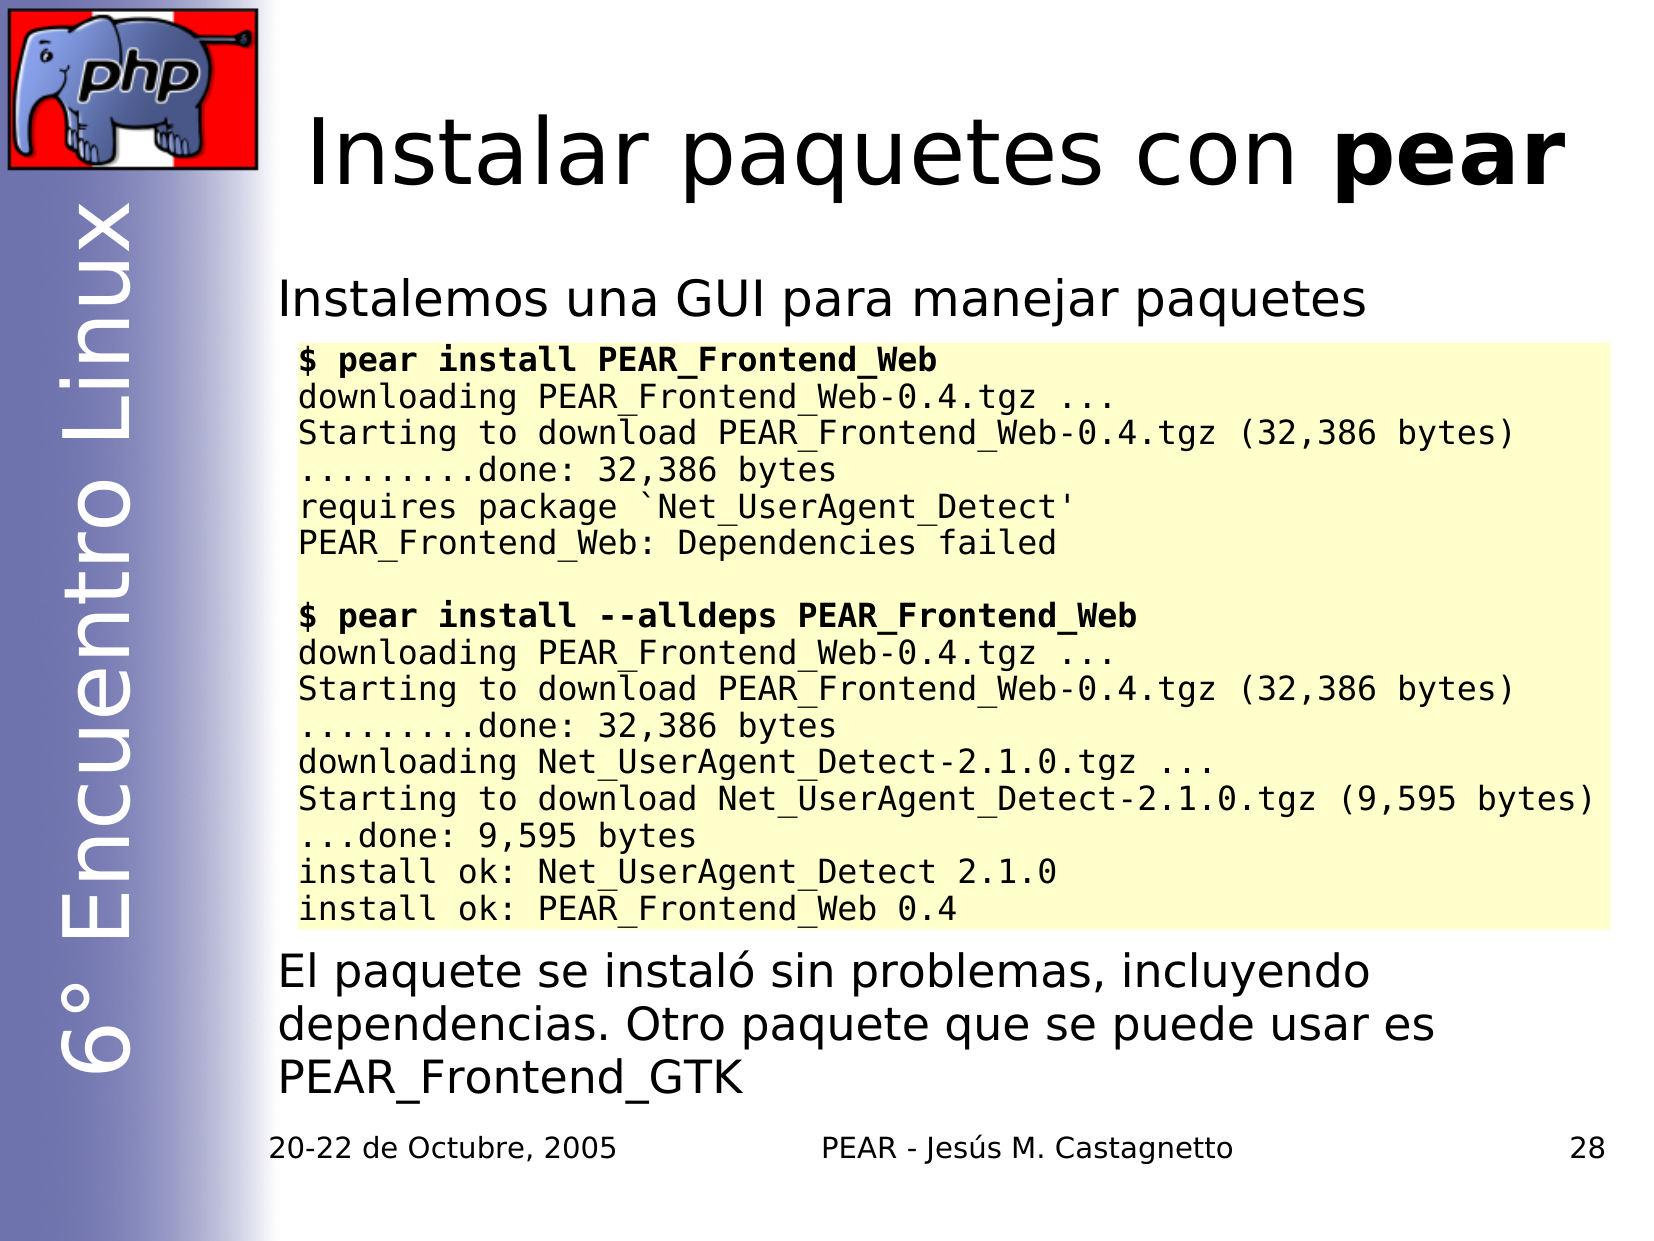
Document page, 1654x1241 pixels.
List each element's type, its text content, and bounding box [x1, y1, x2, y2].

title Instalar paquetes con pear [300, 49, 1571, 257]
text_box $ pear install PEAR_Frontend_Web downloading PEAR_Frontend_Web-0.4.tgz ... Starting to download PEAR_Frontend_Web-0.4.tgz (32,386 bytes) .........done: 32,386 bytes requires package `Net_UserAgent_Detect' PEAR_Frontend_Web: Dependencies failed $ pear install --alldeps PEAR_Frontend_Web downloading PEAR_Frontend_Web-0.4.tgz ... Starting to download PEAR_Frontend_Web-0.4.tgz (32,386 bytes) .........done: 32,386 bytes downloading Net_UserAgent_Detect-2.1.0.tgz ... Starting to download Net_UserAgent_Detect-2.1.0.tgz (9,595 bytes) ...done: 9,595 bytes install ok: Net_UserAgent_Detect 2.1.0 install ok: PEAR_Frontend_Web 0.4 [297, 342, 1611, 930]
text_box Instalemos una GUI para manejar paquetes [262, 262, 1426, 338]
text_box El paquete se instaló sin problemas, incluyendo dependencias. Otro paquete que se puede usar es PEAR_Frontend_GTK [262, 937, 1613, 1112]
picture [0, 0, 1654, 1241]
